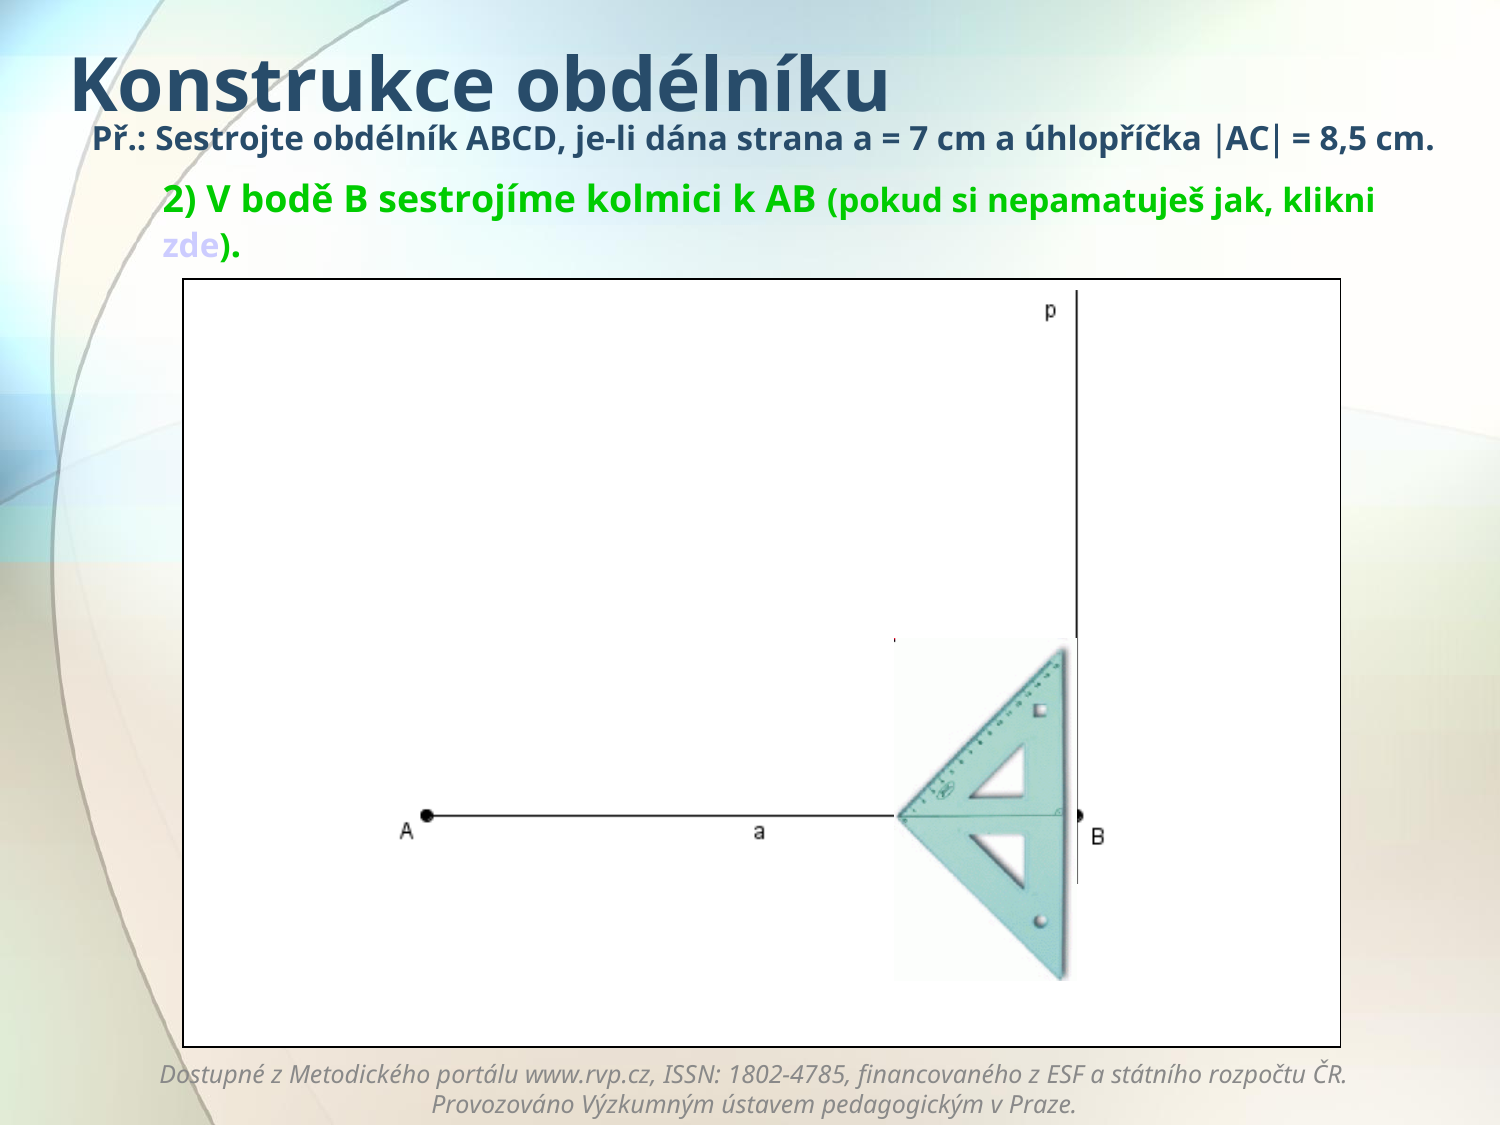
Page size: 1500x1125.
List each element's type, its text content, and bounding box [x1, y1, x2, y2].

text_box 2) V bodě B sestrojíme kolmici k AB (pokud si nepamatuješ jak, klikni zde). [147, 172, 1455, 267]
text_box [183, 278, 1341, 1047]
picture [0, 0, 1500, 1125]
title Konstrukce obdélníku [53, 38, 1388, 142]
text_box Př.: Sestrojte obdélník ABCD, je-li dána strana a = 7 cm a úhlopříčka AC = 8,5 cm. [76, 90, 1459, 185]
